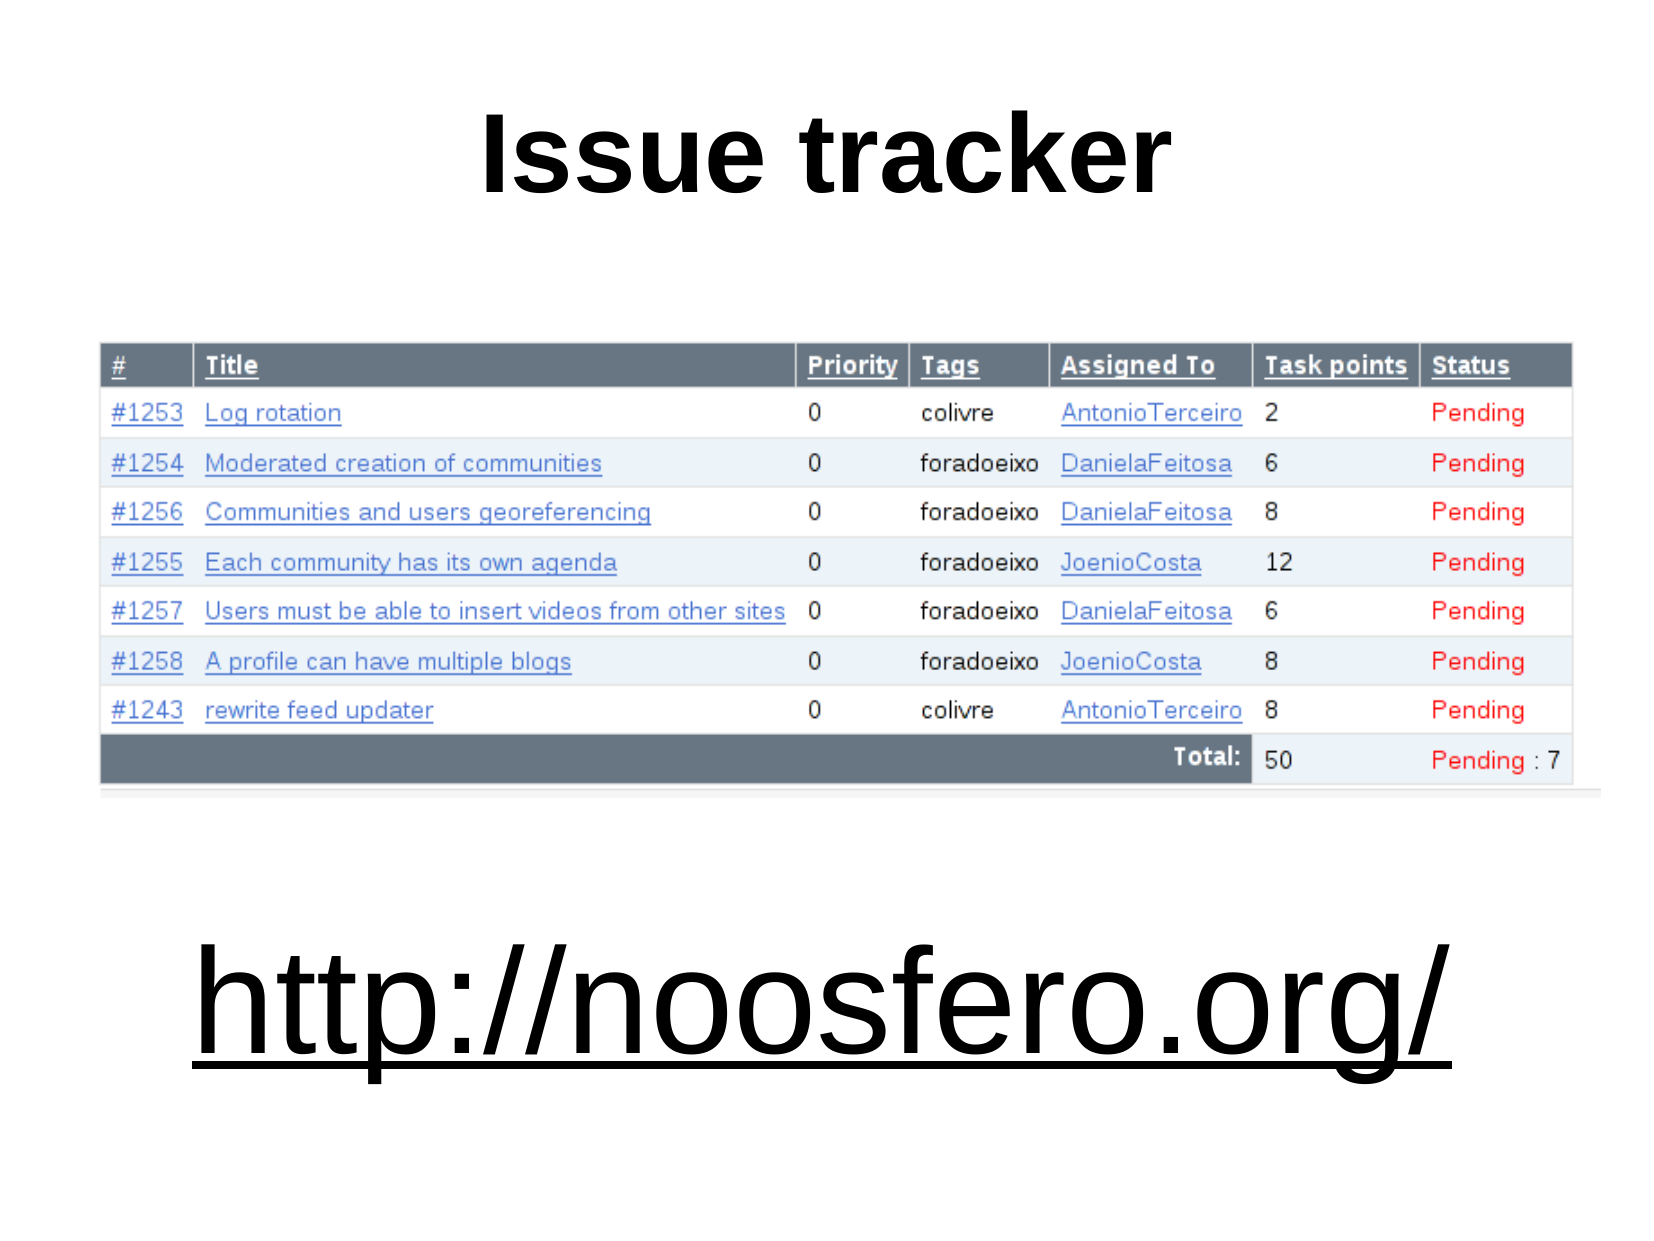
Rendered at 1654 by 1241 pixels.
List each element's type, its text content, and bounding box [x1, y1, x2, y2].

text_box http://noosfero.org/ [177, 910, 1477, 1093]
picture [76, 324, 1601, 798]
title Issue tracker [82, 49, 1571, 257]
